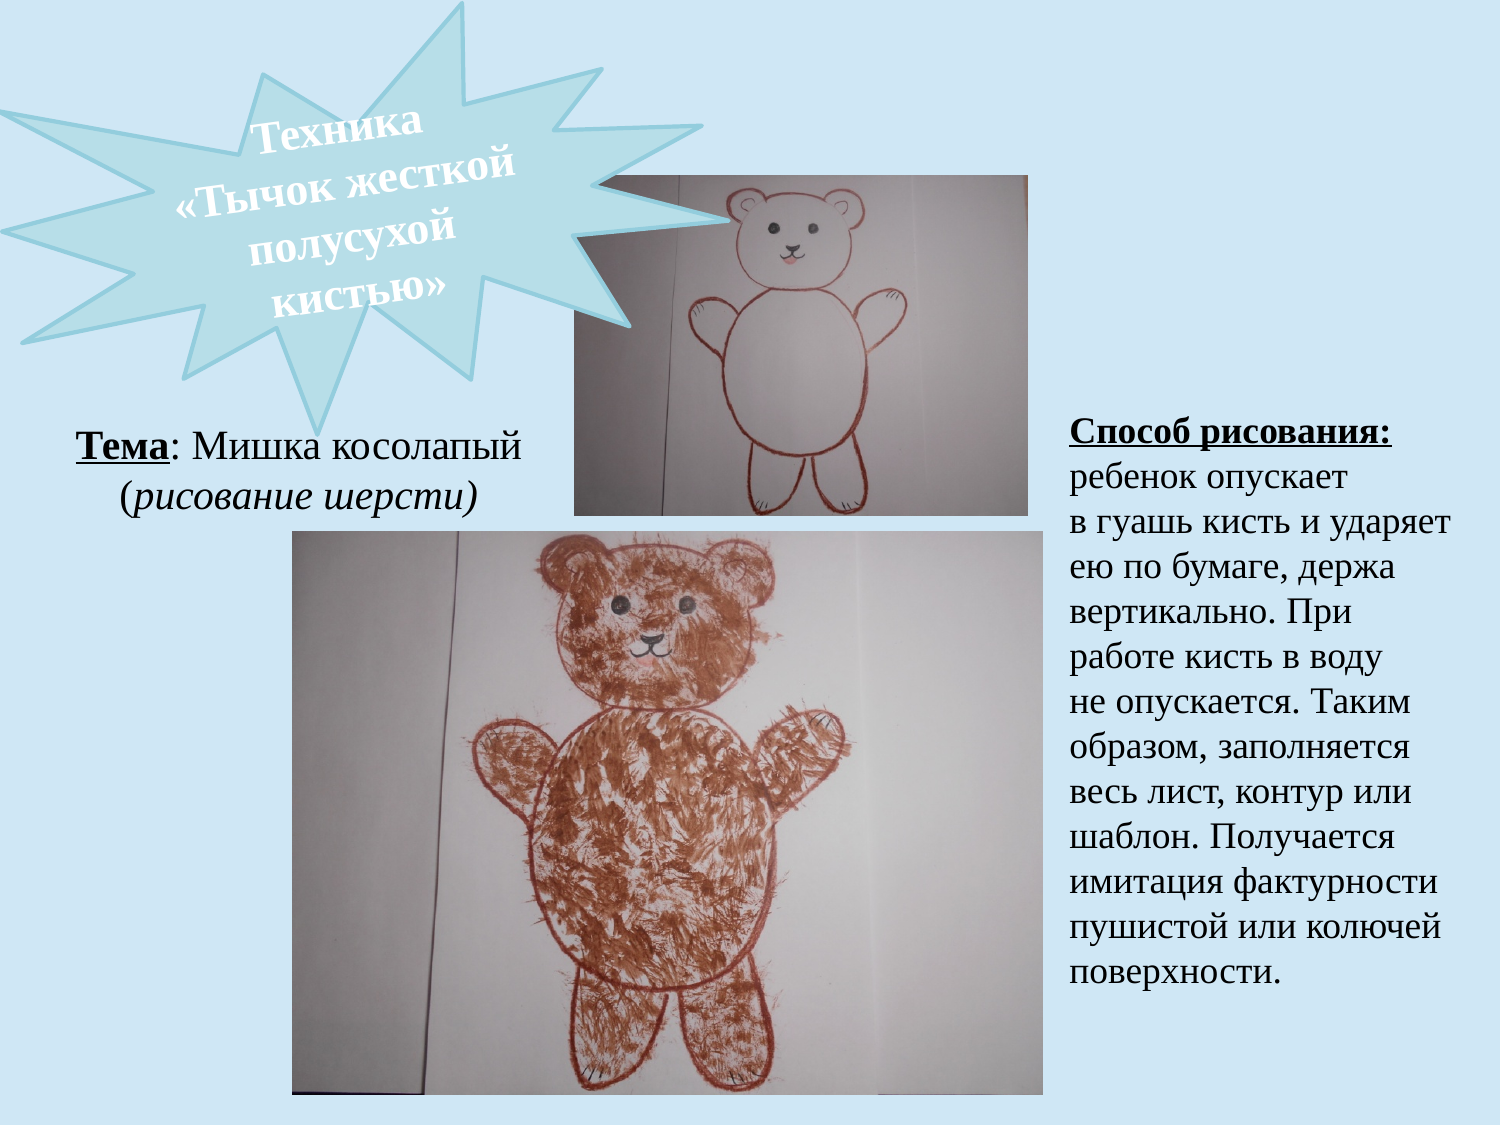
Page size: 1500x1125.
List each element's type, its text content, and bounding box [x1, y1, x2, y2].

title Тема: Мишка косолапый (рисование шерсти) [23, 410, 575, 539]
picture [292, 531, 1043, 1095]
picture [574, 175, 1028, 516]
text_box Техника «Тычок жесткой полусухой кистью» [0, 2, 729, 435]
text_box Способ рисования: ребенок опускает в гуашь кисть и ударяет ею по бумаге, держа вертикально. При работе кисть в воду не опускается. Таким образом, заполняется весь лист, контур или шаблон. Получается имитация фактурности пушистой или колючей поверхности. [1054, 398, 1477, 999]
